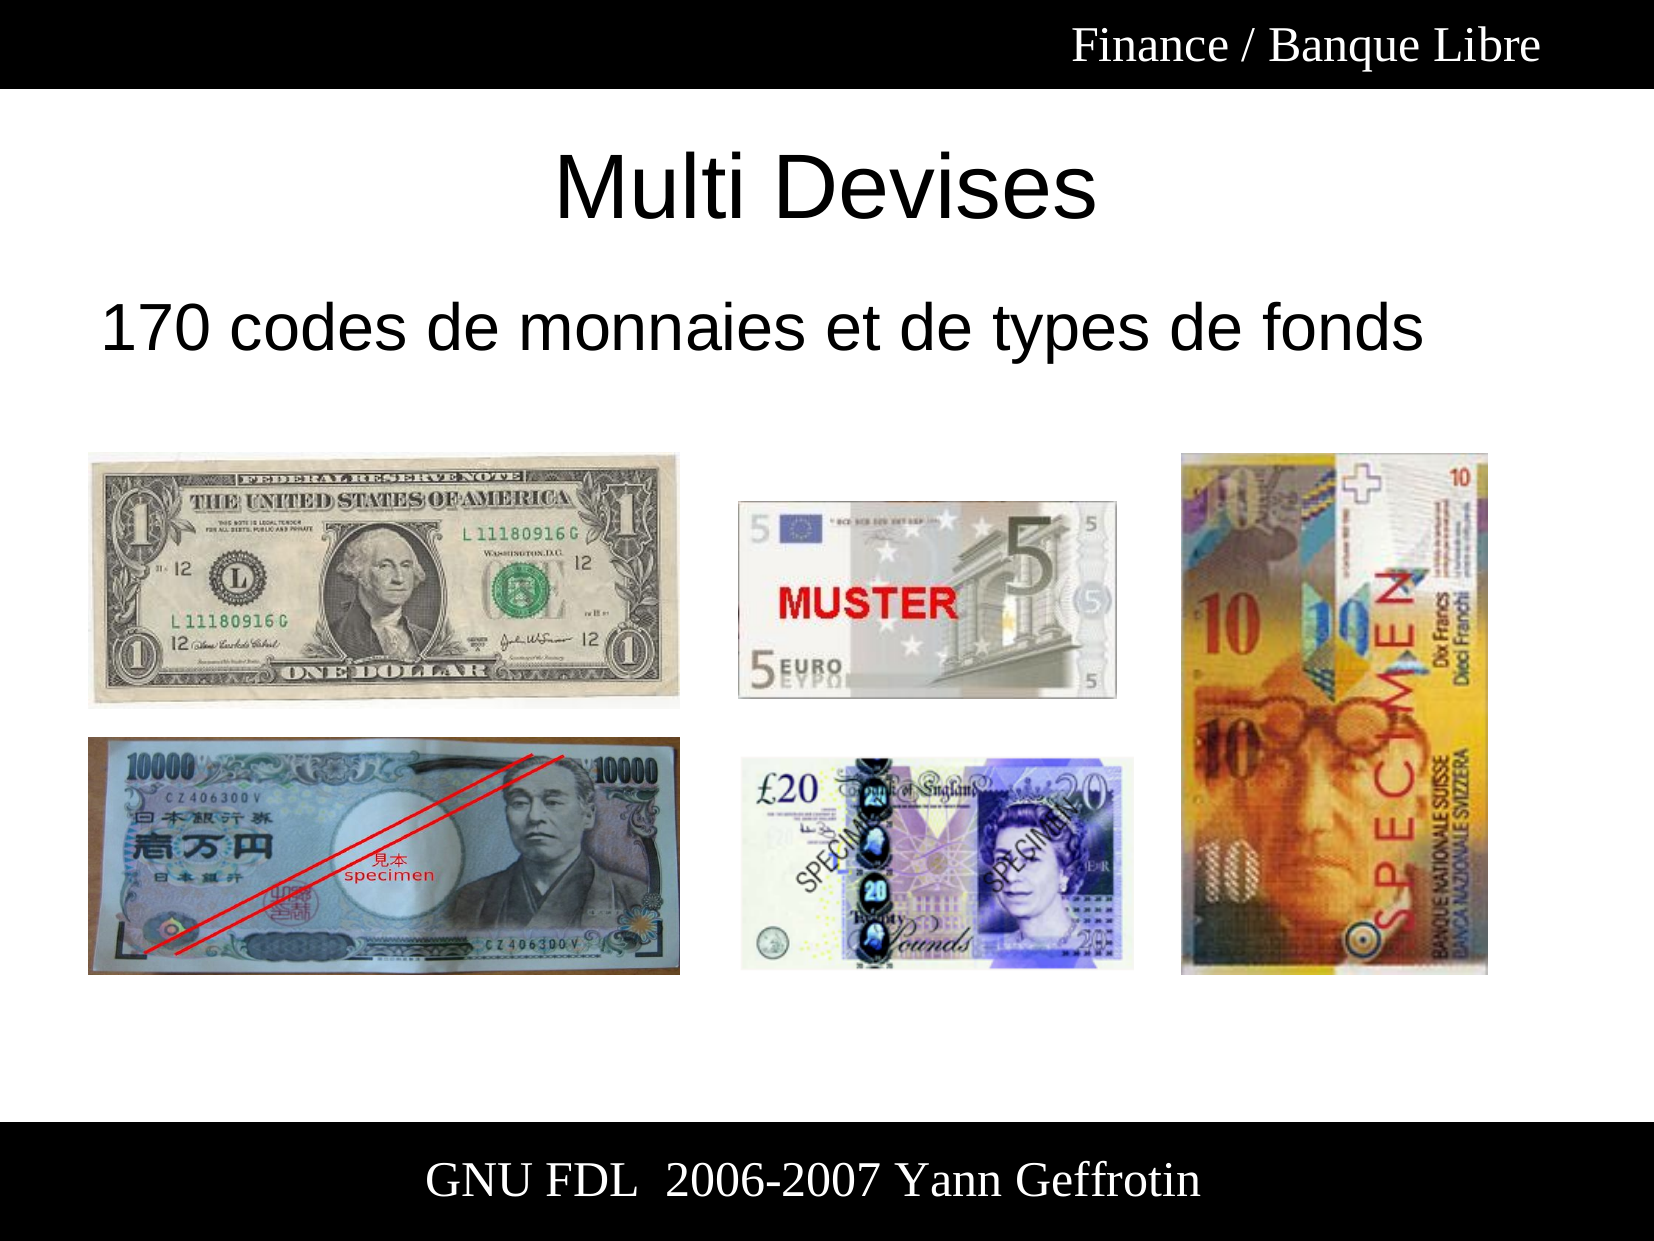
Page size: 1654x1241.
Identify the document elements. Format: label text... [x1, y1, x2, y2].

list 170 codes de monnaies et de types de fonds [82, 290, 1571, 1094]
title Multi Devises [82, 118, 1571, 257]
